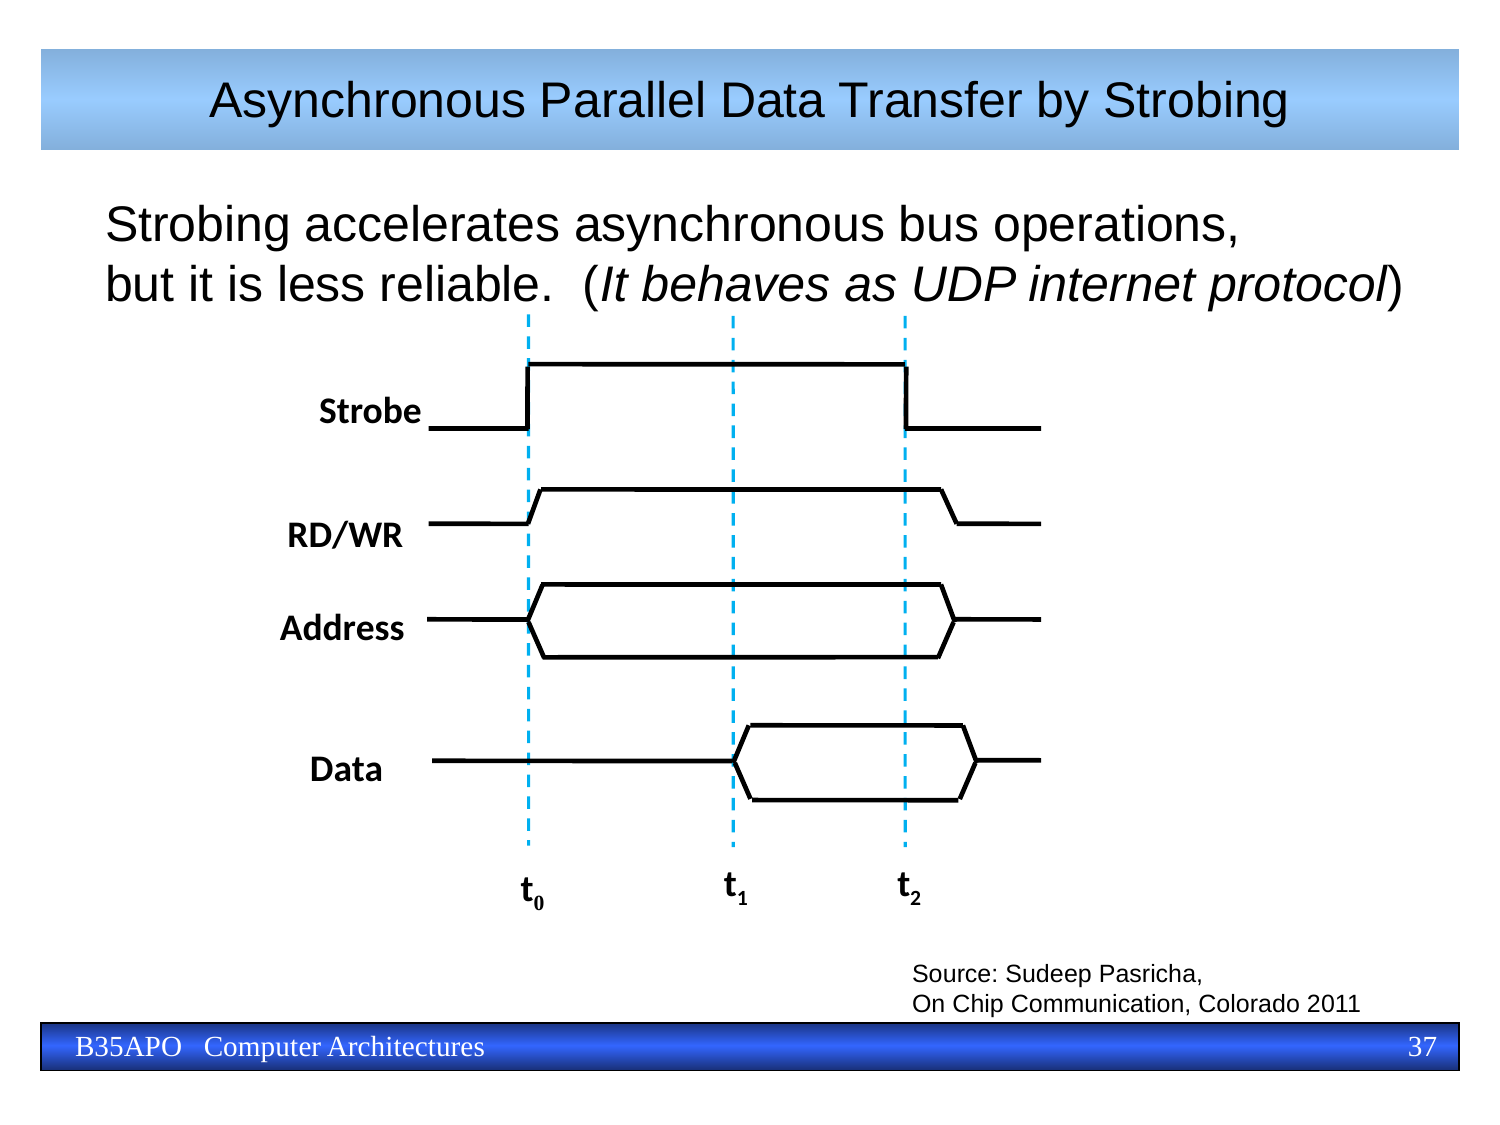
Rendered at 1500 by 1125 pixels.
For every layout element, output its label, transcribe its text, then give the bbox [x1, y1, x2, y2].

text_box t0 [520, 863, 549, 907]
text_box Source: Sudeep Pasricha, On Chip Communication, Colorado 2011 [897, 947, 1456, 1026]
text_box RD/WR [315, 527, 326, 543]
text_box t2 [897, 858, 926, 902]
text_box Strobing accelerates asynchronous bus operations, but it is less reliable. (It behaves as UDP internet protocol) [76, 184, 1456, 320]
title Asynchronous Parallel Data Transfer by Strobing [41, 49, 1459, 150]
text_box RD/WR [218, 509, 404, 545]
text_box t1 [723, 858, 752, 902]
text_box Strobe [206, 386, 422, 429]
text_box Data [241, 743, 384, 786]
text_box Address [219, 603, 405, 646]
text_box RD/WR [360, 531, 369, 545]
